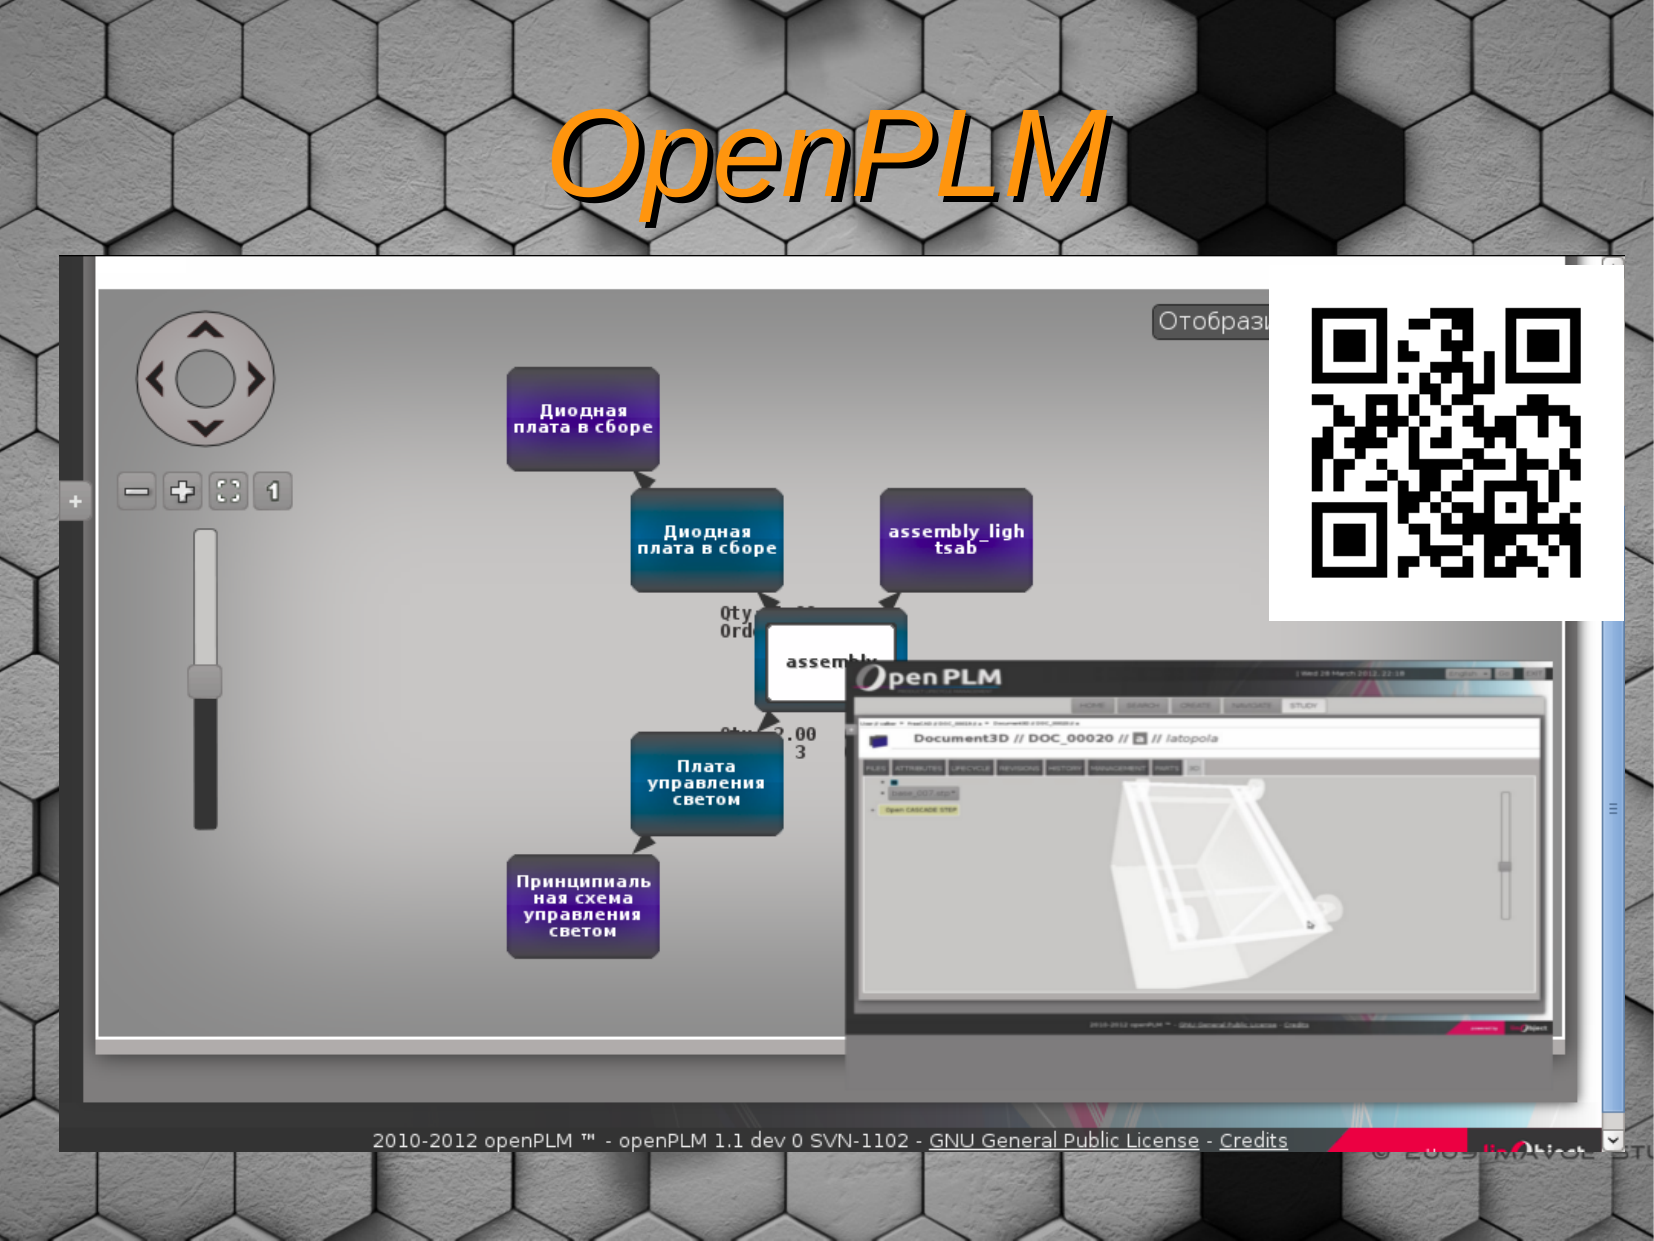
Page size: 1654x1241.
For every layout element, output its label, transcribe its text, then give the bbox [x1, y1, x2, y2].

picture [0, 0, 1654, 1241]
title OpenPLM [82, 49, 1571, 255]
